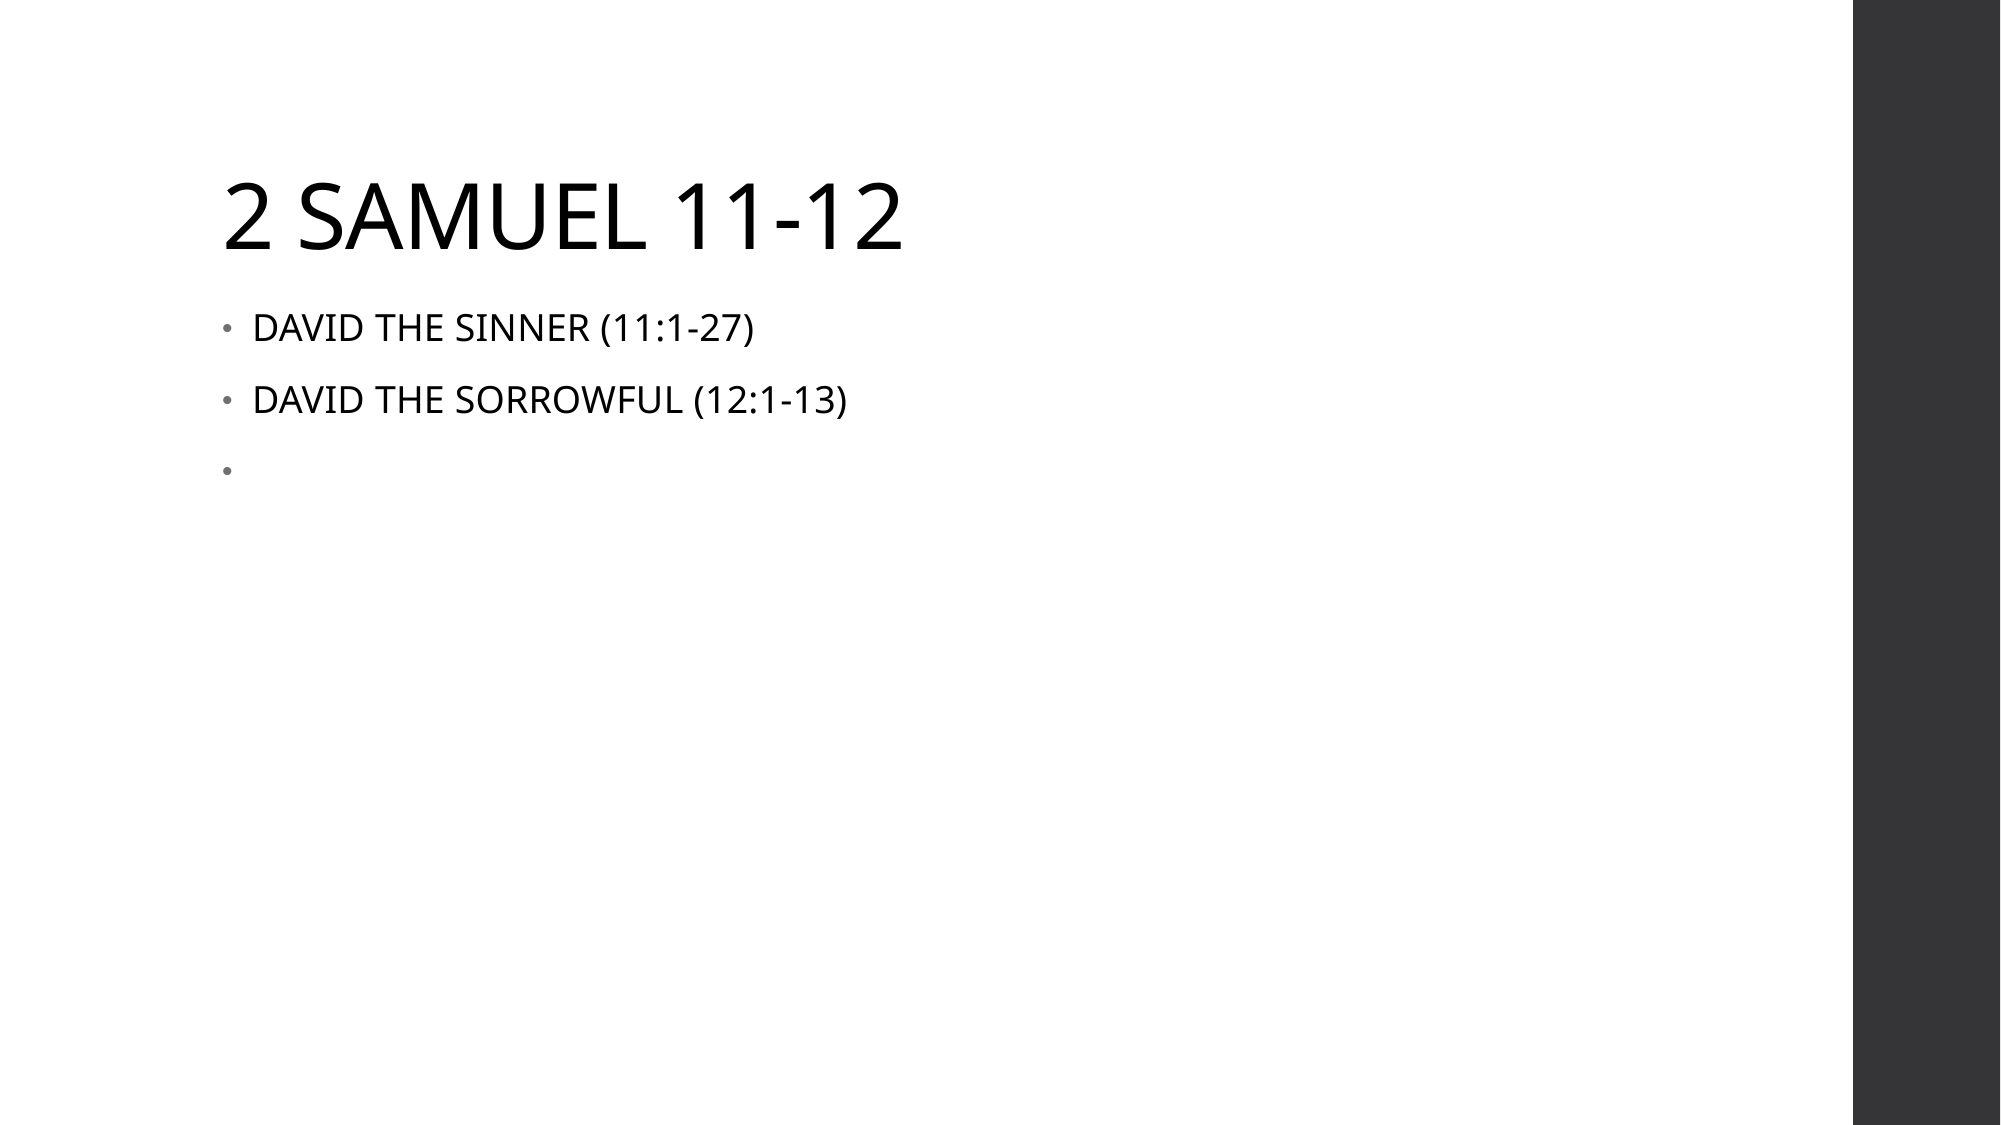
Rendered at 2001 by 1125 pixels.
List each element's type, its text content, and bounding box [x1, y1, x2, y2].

list DAVID THE SINNER (11:1-27) DAVID THE SORROWFUL (12:1-13) [206, 299, 1617, 1014]
title 2 SAMUEL 11-12 [206, 60, 1797, 278]
